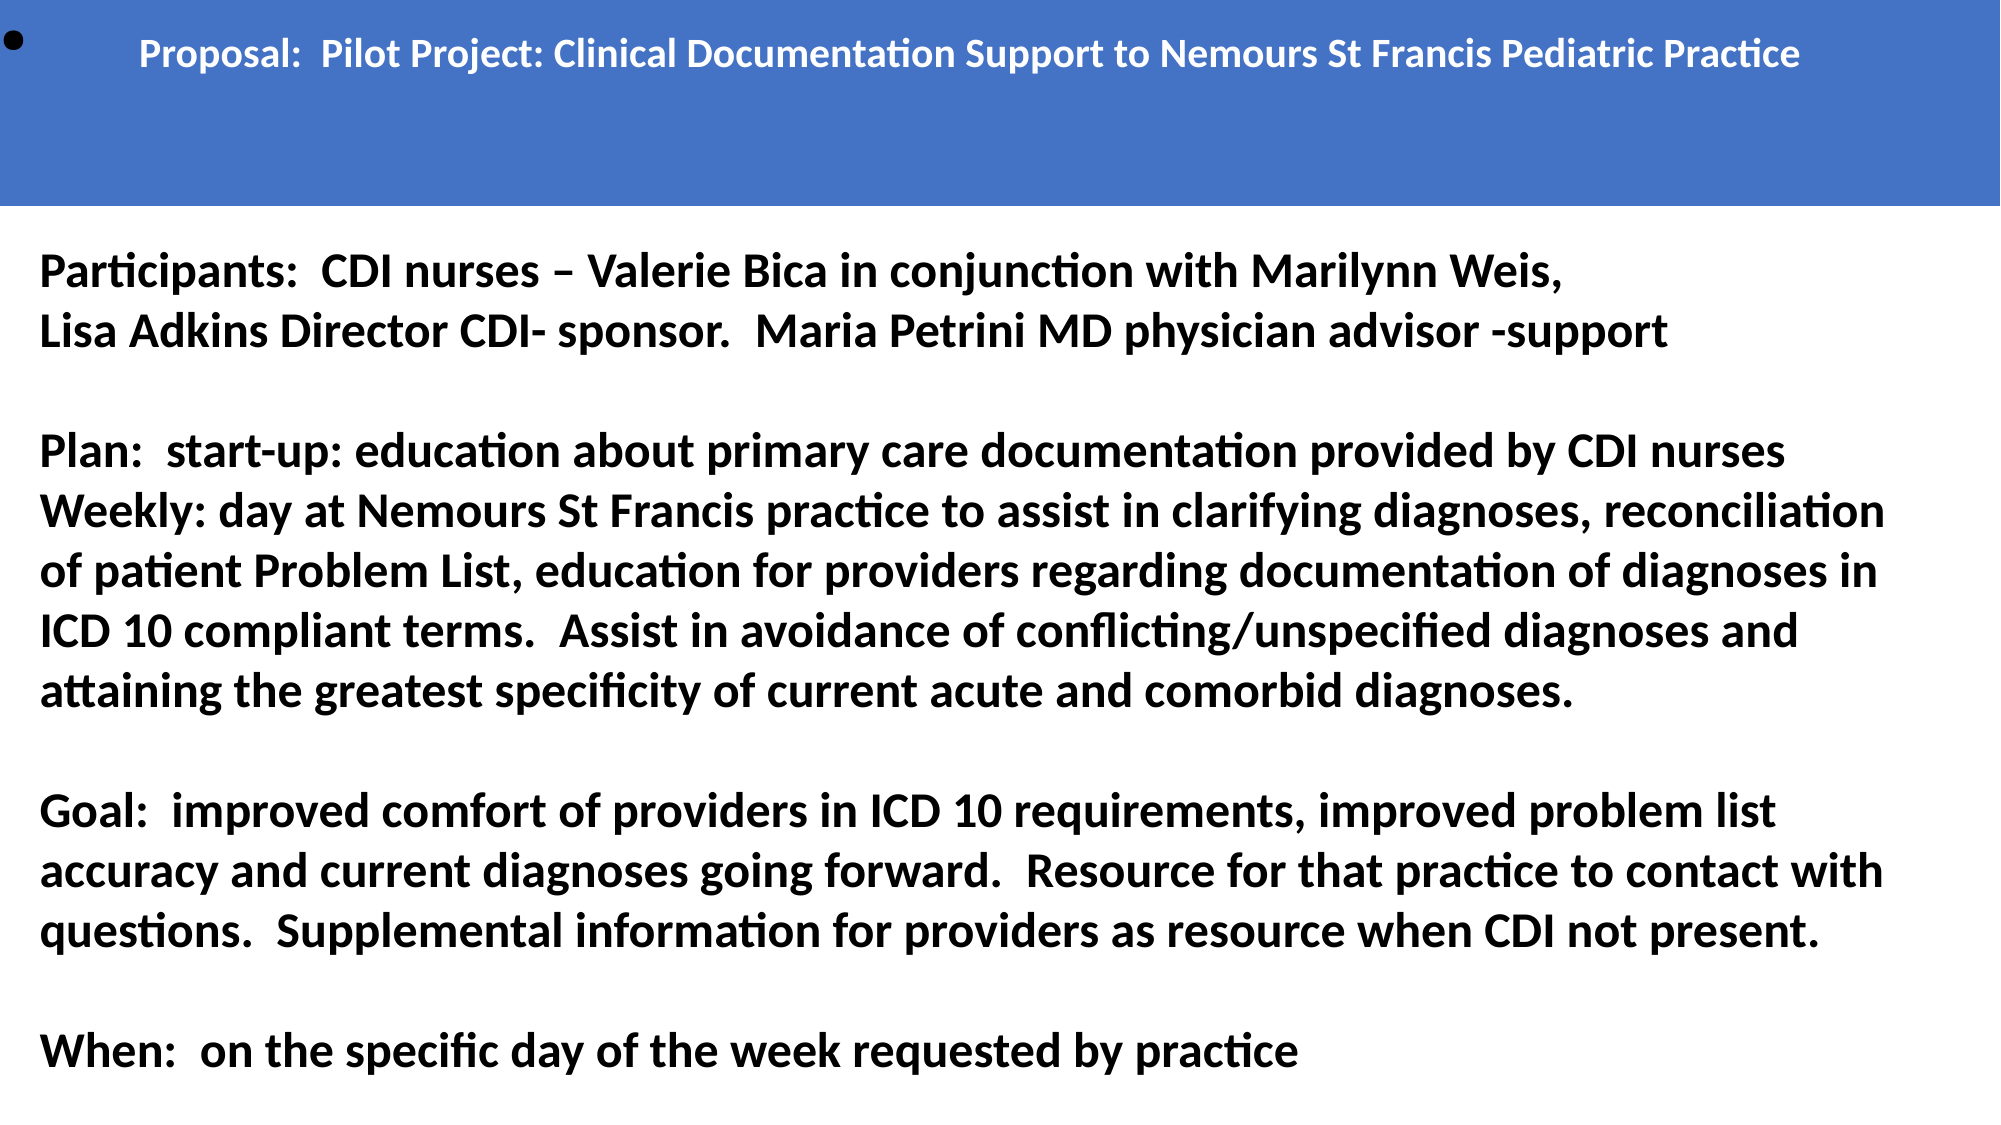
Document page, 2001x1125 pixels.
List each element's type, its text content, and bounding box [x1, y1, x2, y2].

table_header Proposal: Pilot Project: Clinical Documentation Support to Nemours St Francis Pediatric Practice [0, 0, 2000, 206]
text_box Participants: CDI nurses – Valerie Bica in conjunction with Marilynn Weis, Lisa Adkins Director CDI- sponsor. Maria Petrini MD physician advisor -support Plan: start-up: education about primary care documentation provided by CDI nurses Weekly: day at Nemours St Francis practice to assist in clarifying diagnoses, reconciliation of patient Problem List, education for providers regarding documentation of diagnoses in ICD 10 compliant terms. Assist in avoidance of conflicting/unspecified diagnoses and attaining the greatest specificity of current acute and comorbid diagnoses. Goal: improved comfort of providers in ICD 10 requirements, improved problem list accuracy and current diagnoses going forward. Resource for that practice to contact with questions. Supplemental information for providers as resource when CDI not present. When: on the specific day of the week requested by practice [24, 230, 1926, 1125]
